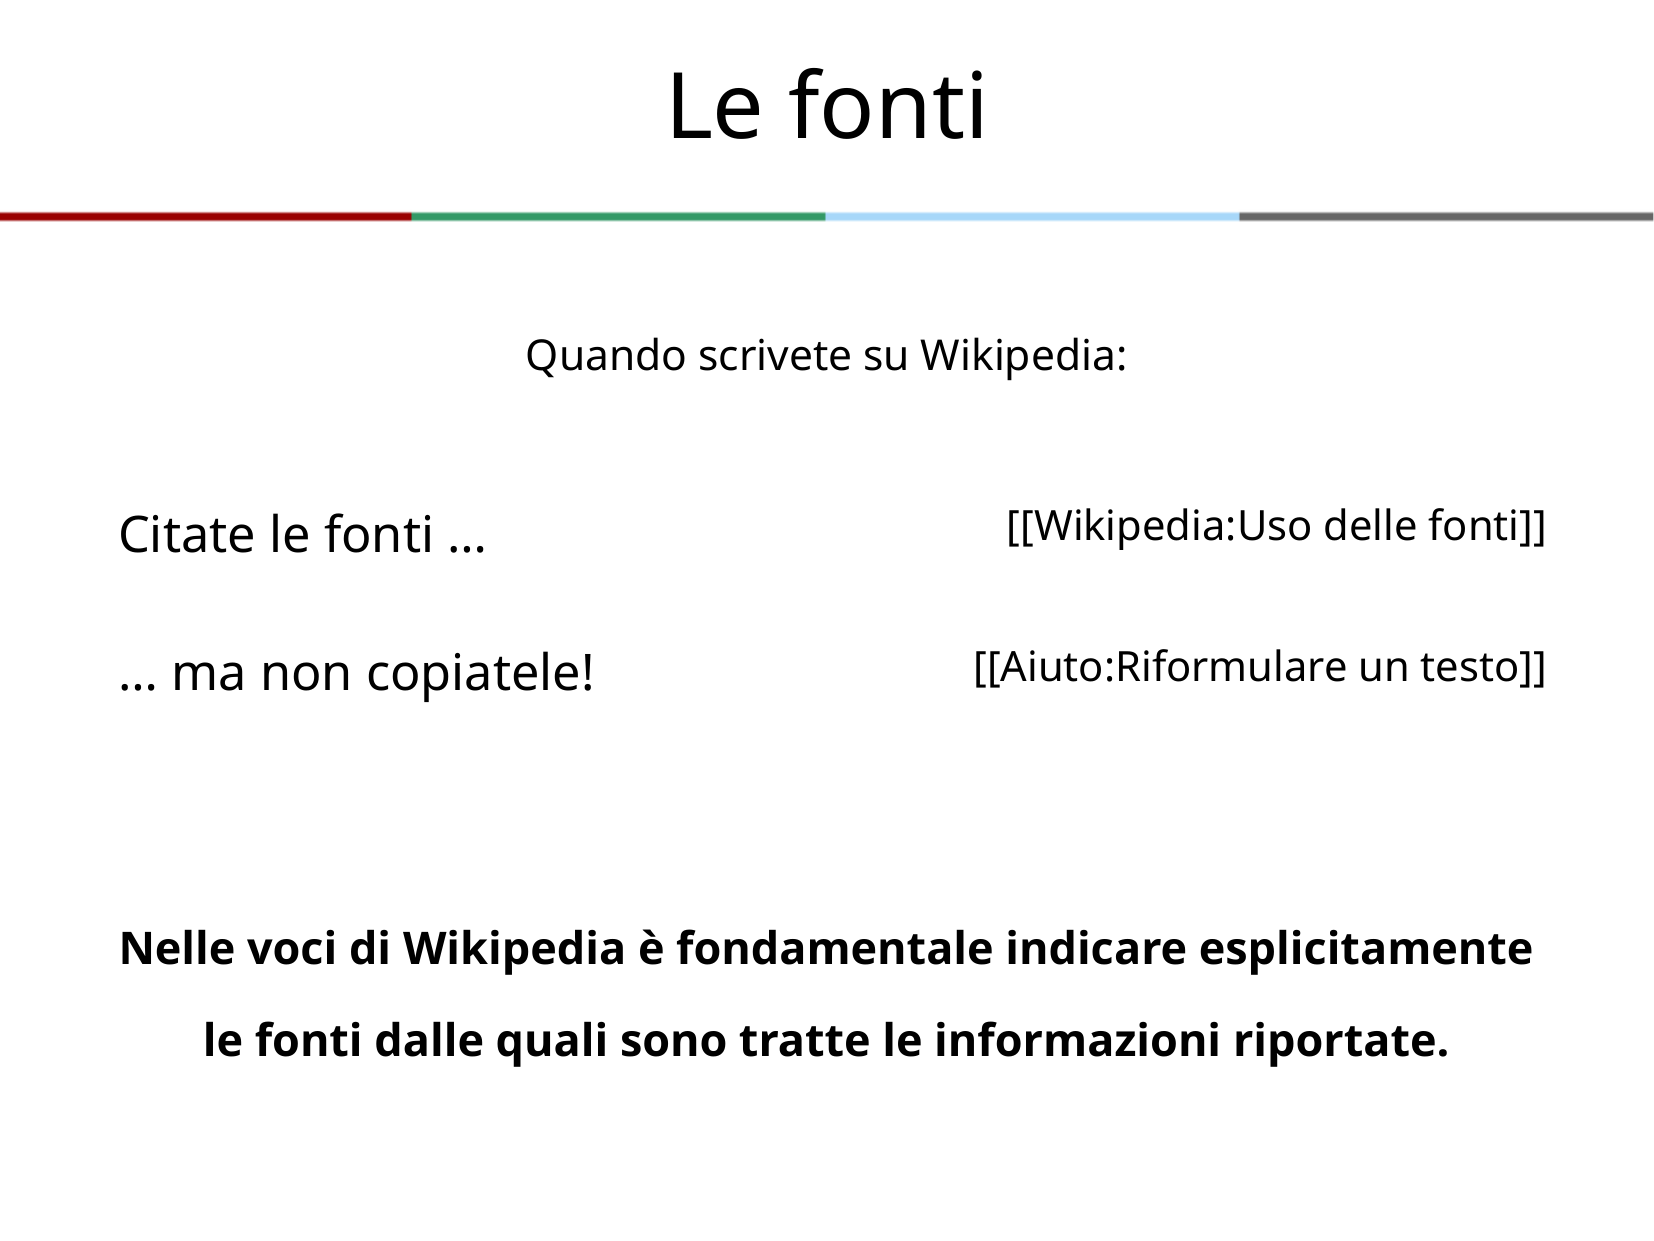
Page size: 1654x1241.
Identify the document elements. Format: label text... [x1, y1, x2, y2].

title Le fonti [82, 0, 1571, 200]
list Nelle voci di Wikipedia è fondamentale indicare esplicitamente le fonti dalle quali sono tratte le informazioni riportate. [118, 886, 1536, 1164]
list [[Wikipedia:Uso delle fonti]] [[Aiuto:Riformulare un testo]] [779, 496, 1548, 715]
picture [0, 200, 1654, 235]
list Quando scrivete su Wikipedia: Citate le fonti … … ma non copiatele! [118, 325, 1536, 709]
